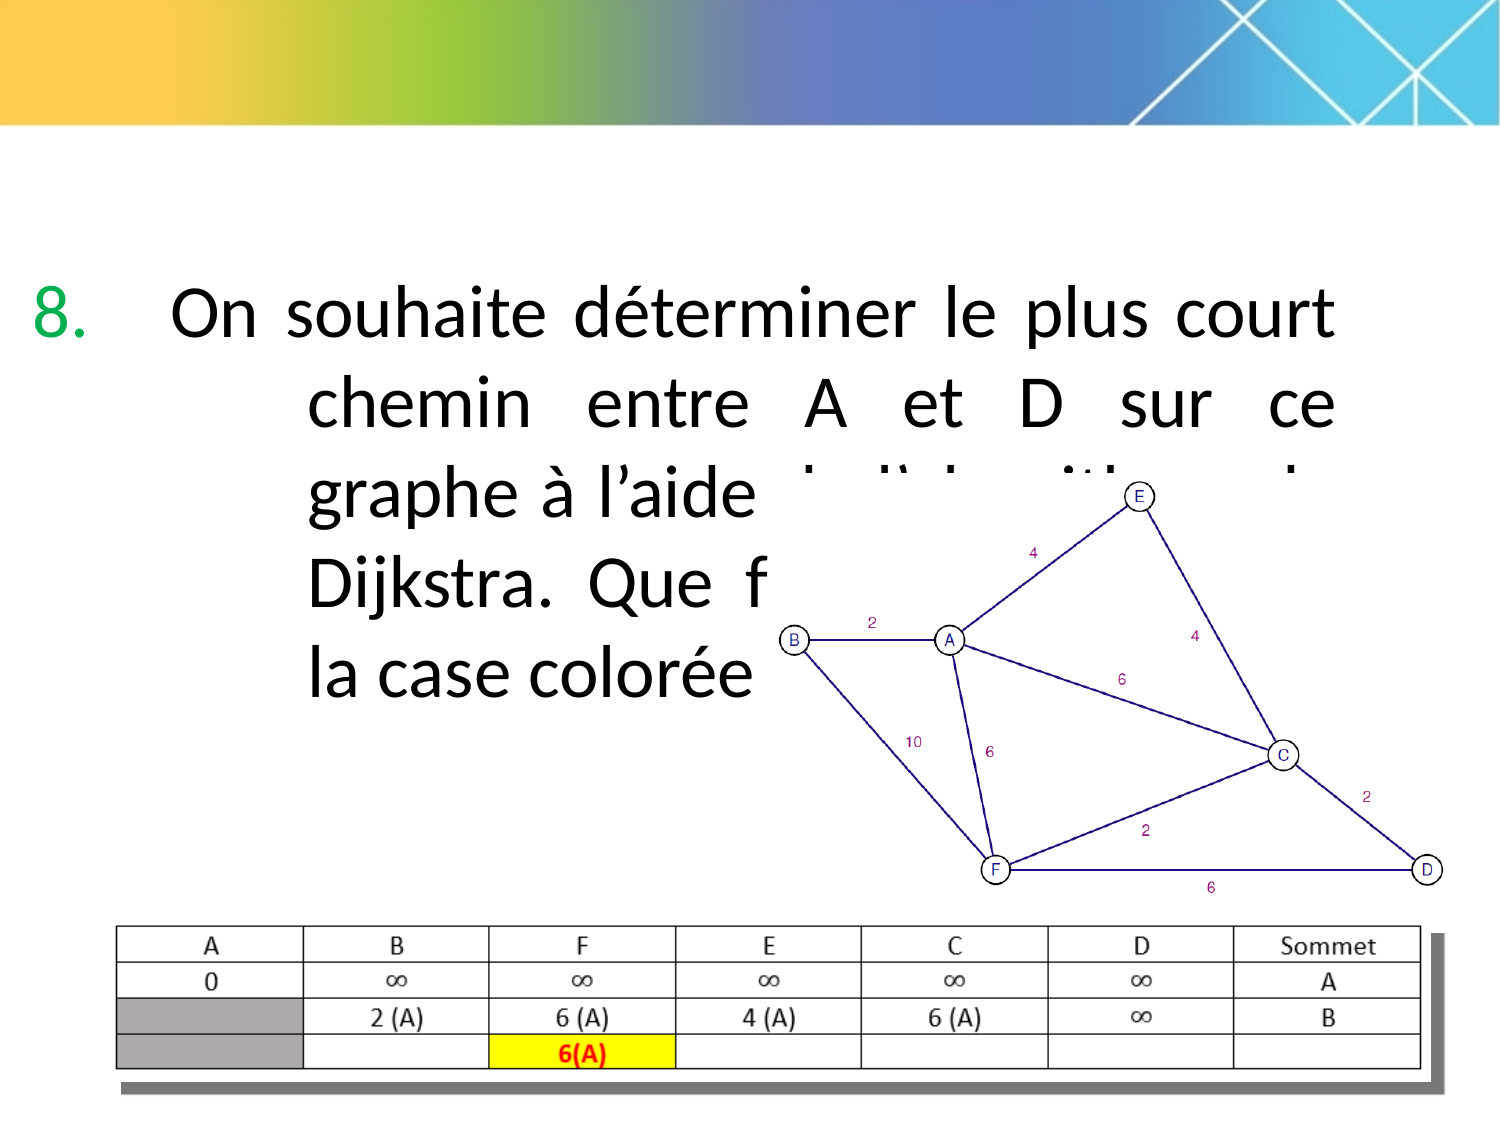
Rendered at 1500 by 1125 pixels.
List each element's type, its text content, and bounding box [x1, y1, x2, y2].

title On souhaite déterminer le plus court chemin entre A et D sur ce graphe à l’aide de l’algorithme de Dijkstra. Que faut-il mettre dans la case colorée en jaune ? [17, 255, 1354, 442]
picture [768, 473, 1463, 898]
picture [105, 916, 1431, 1082]
